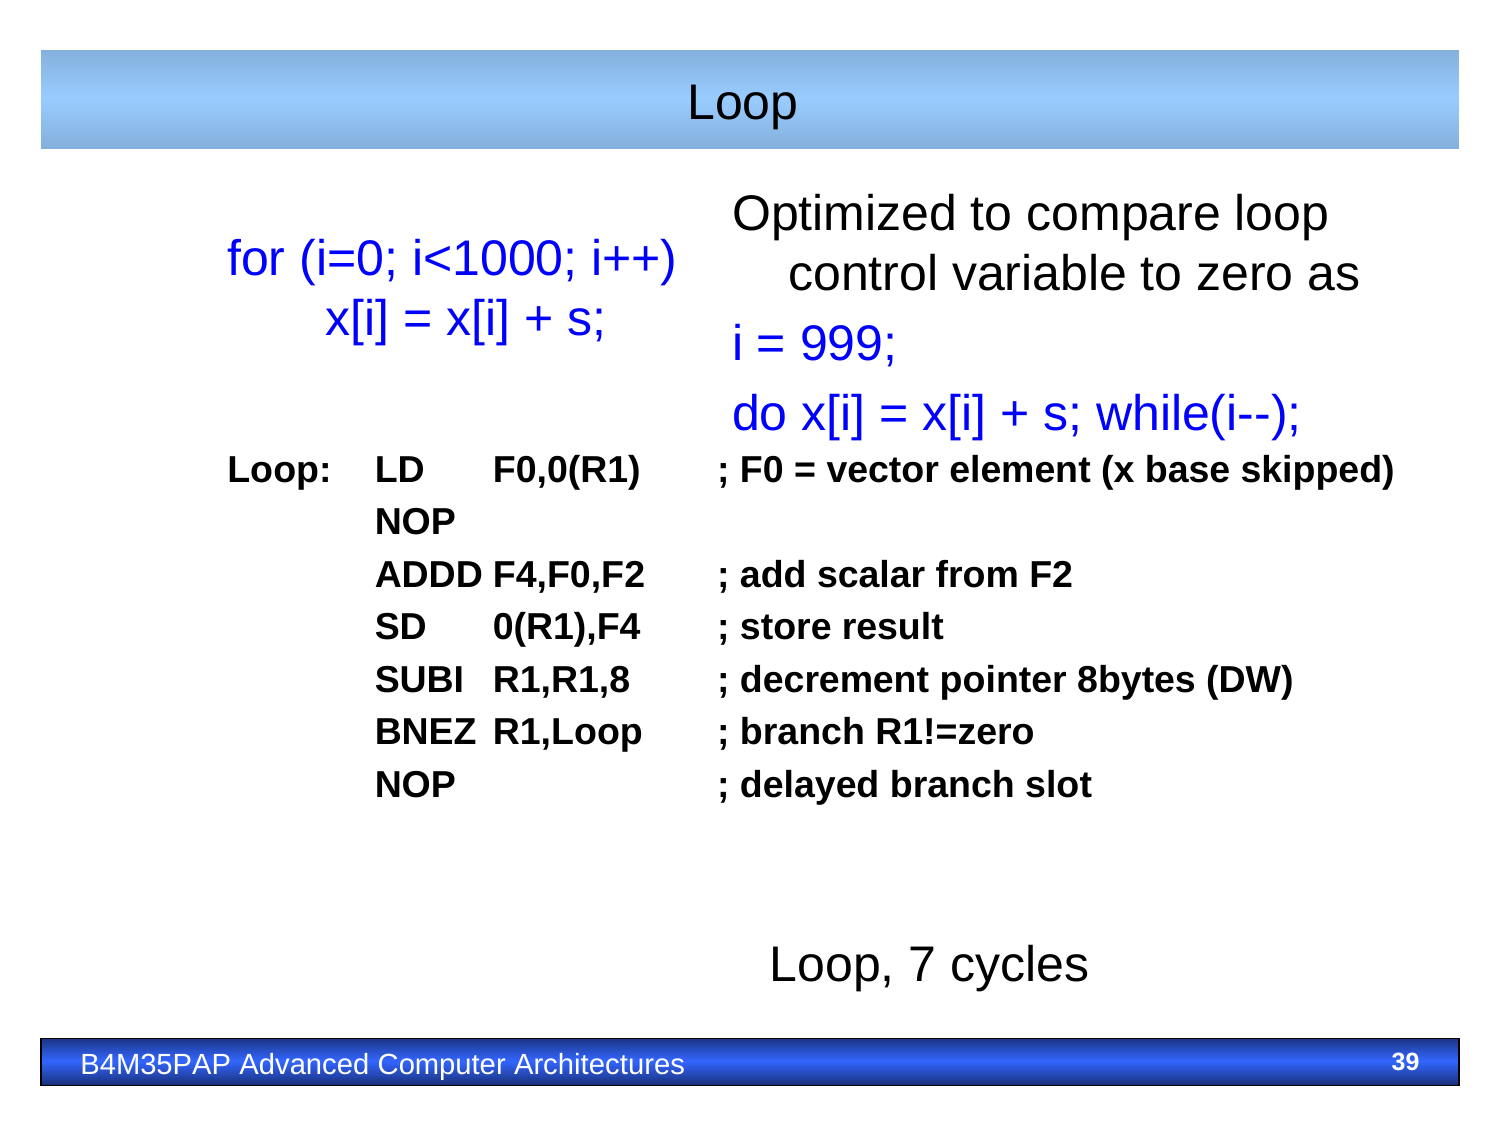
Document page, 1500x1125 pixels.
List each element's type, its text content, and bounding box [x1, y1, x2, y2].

text_box Loop, 7 cycles [755, 923, 1105, 999]
text_box Optimized to compare loop control variable to zero as i = 999; do x[i] = x[i] + s; while(i--); [717, 173, 1454, 422]
text_box Loop: LD F0,0(R1) ; F0 = vector element (x base skipped) NOP ADDD F4,F0,F2 ; add scalar from F2 SD 0(R1),F4 ; store result SUBI R1,R1,8 ; decrement pointer 8bytes (DW) BNEZ R1,Loop ; branch R1!=zero NOP ; delayed branch slot [212, 437, 1500, 838]
text_box for (i=0; i<1000; i++) x[i] = x[i] + s; [212, 217, 717, 356]
title Loop [41, 50, 1459, 149]
